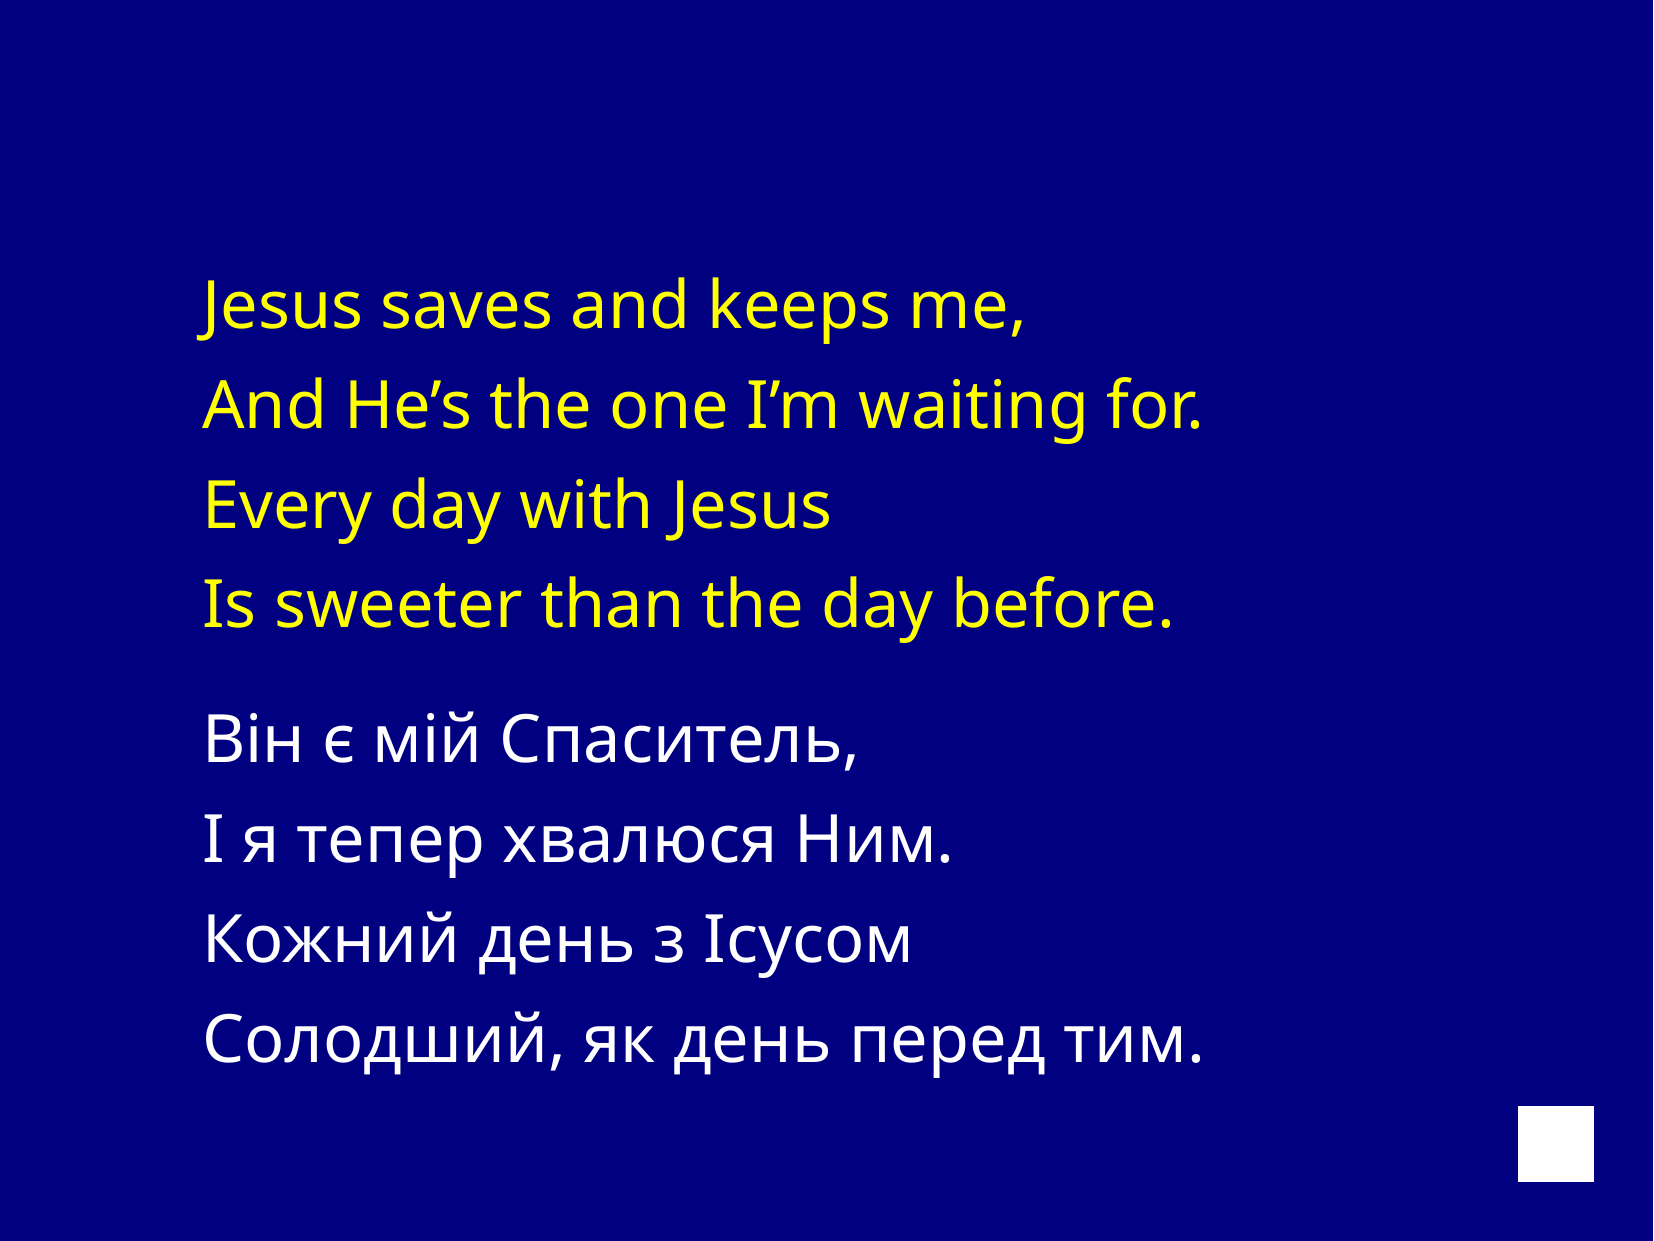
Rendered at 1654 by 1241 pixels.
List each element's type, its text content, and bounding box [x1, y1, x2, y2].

text_box Він є мій Спаситель, І я тепер хвалюся Ним. Кожний день з Ісусом Солодший, як день перед тим. [75, 675, 1576, 1163]
text_box Jesus saves and keeps me, And He’s the one I’m waiting for. Every day with Jesus Is sweeter than the day before. [75, 150, 1576, 638]
text_box [1518, 1106, 1594, 1182]
